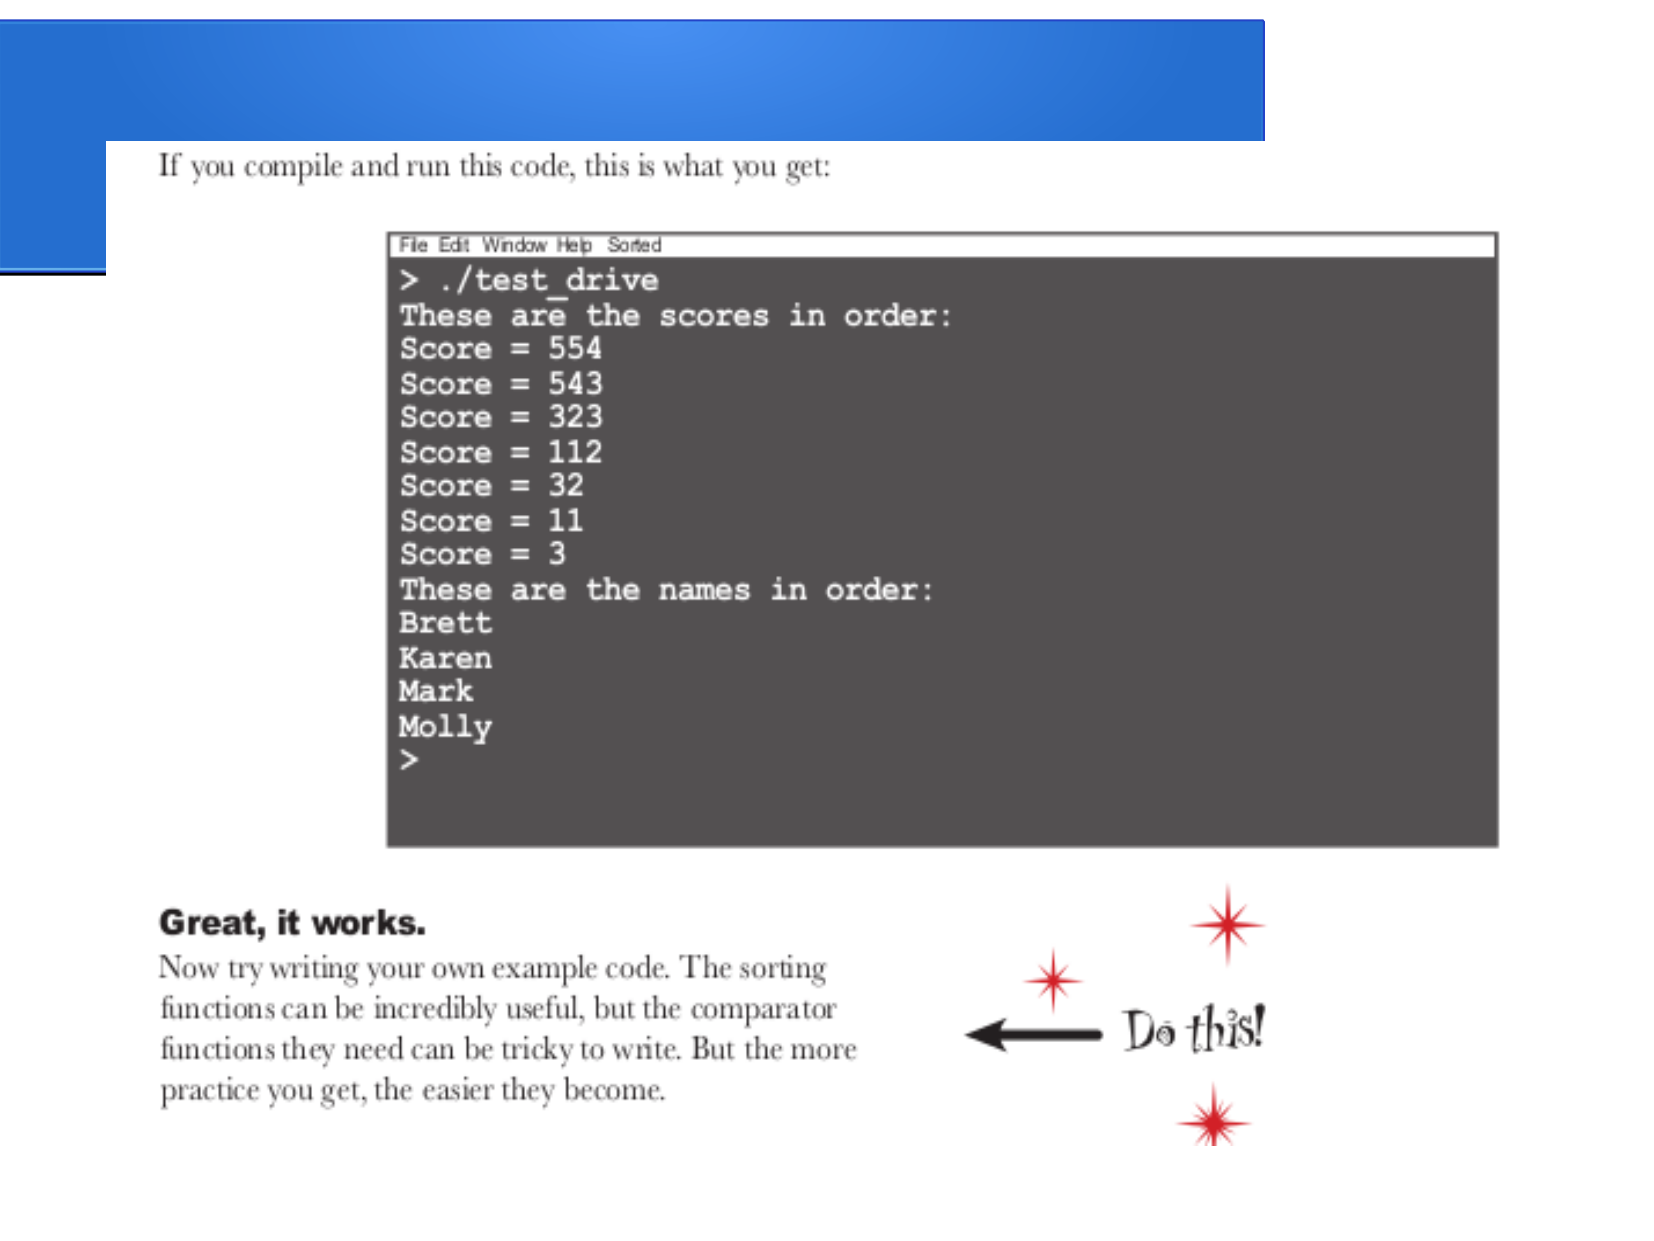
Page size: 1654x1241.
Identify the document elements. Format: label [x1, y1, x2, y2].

picture [106, 141, 1583, 1146]
